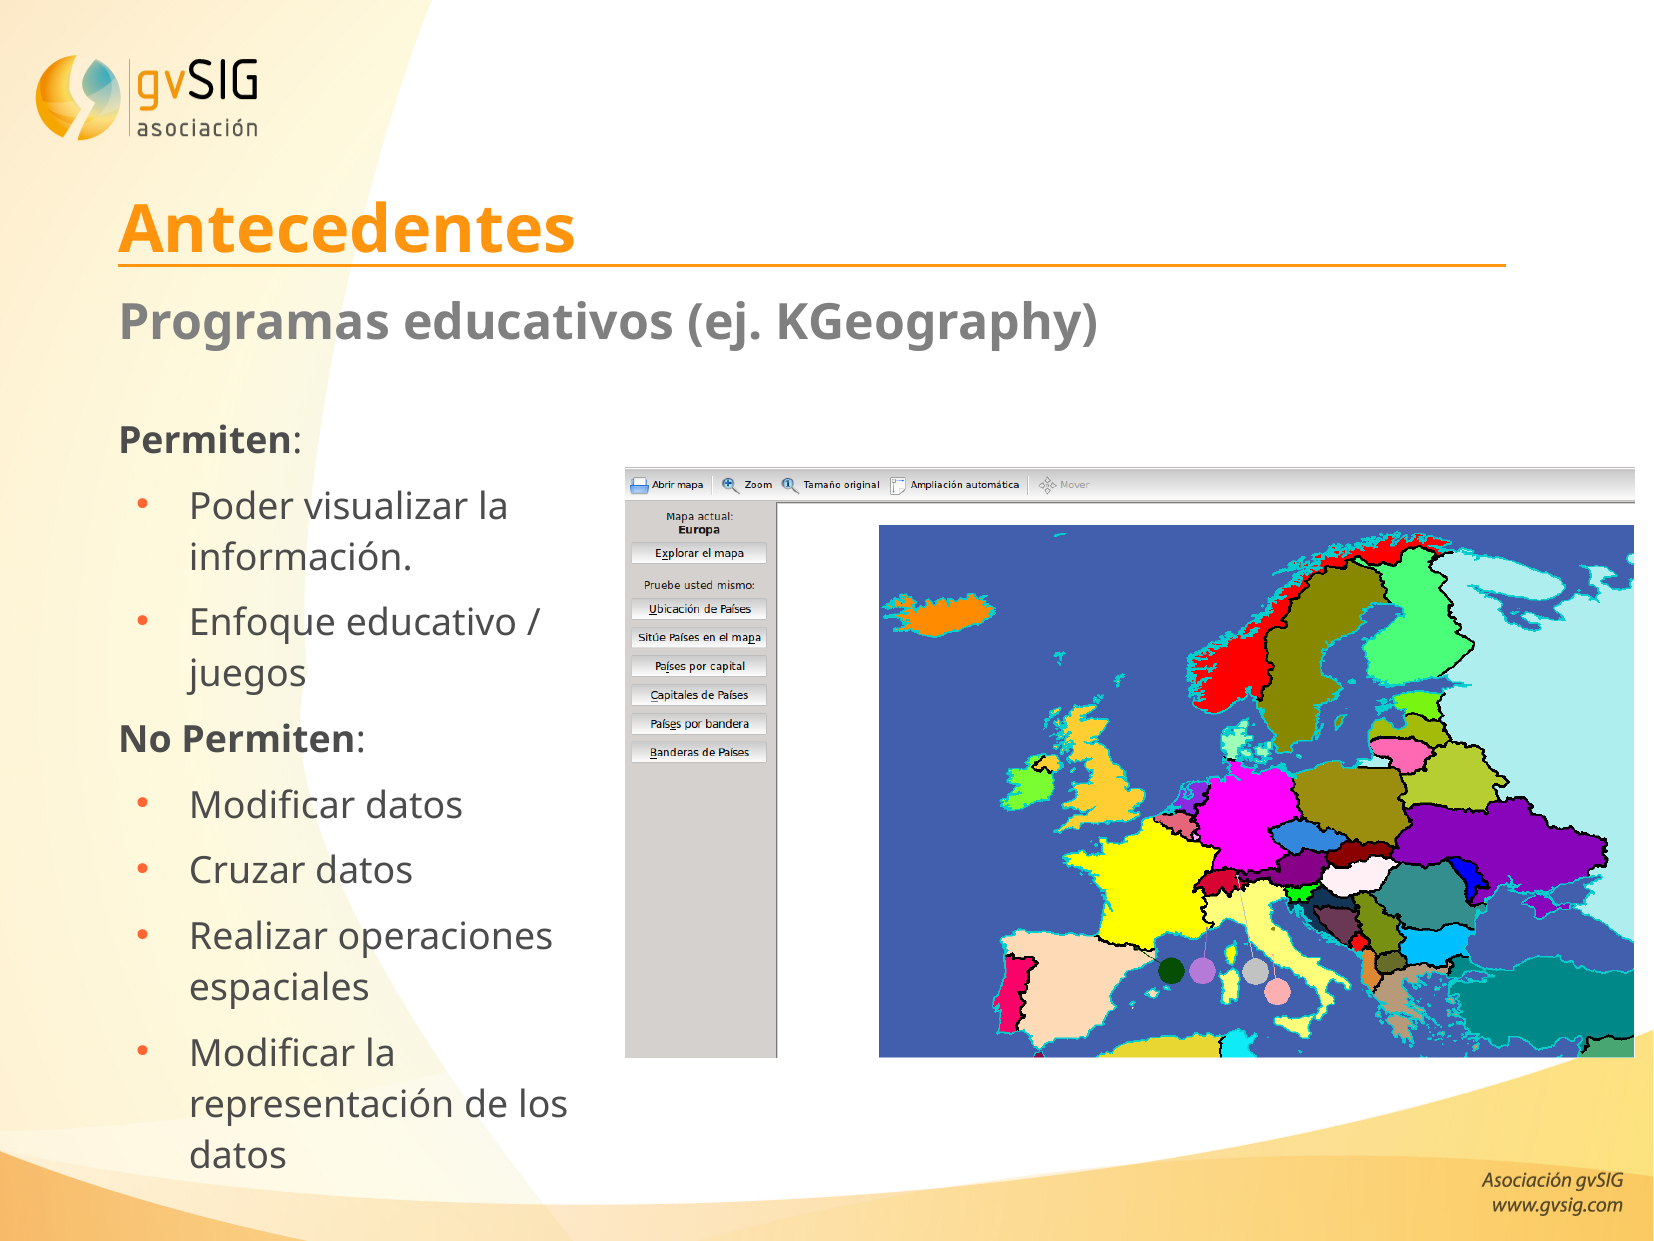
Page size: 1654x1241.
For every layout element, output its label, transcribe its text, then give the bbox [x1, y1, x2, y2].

list Permiten: Poder visualizar la información. Enfoque educativo / juegos No Permiten: Modificar datos Cruzar datos Realizar operaciones espaciales Modificar la representación de los datos [118, 413, 650, 1241]
picture [0, 0, 1654, 1241]
title Antecedentes [118, 177, 1607, 276]
title Programas educativos (ej. KGeography) [118, 276, 1477, 365]
